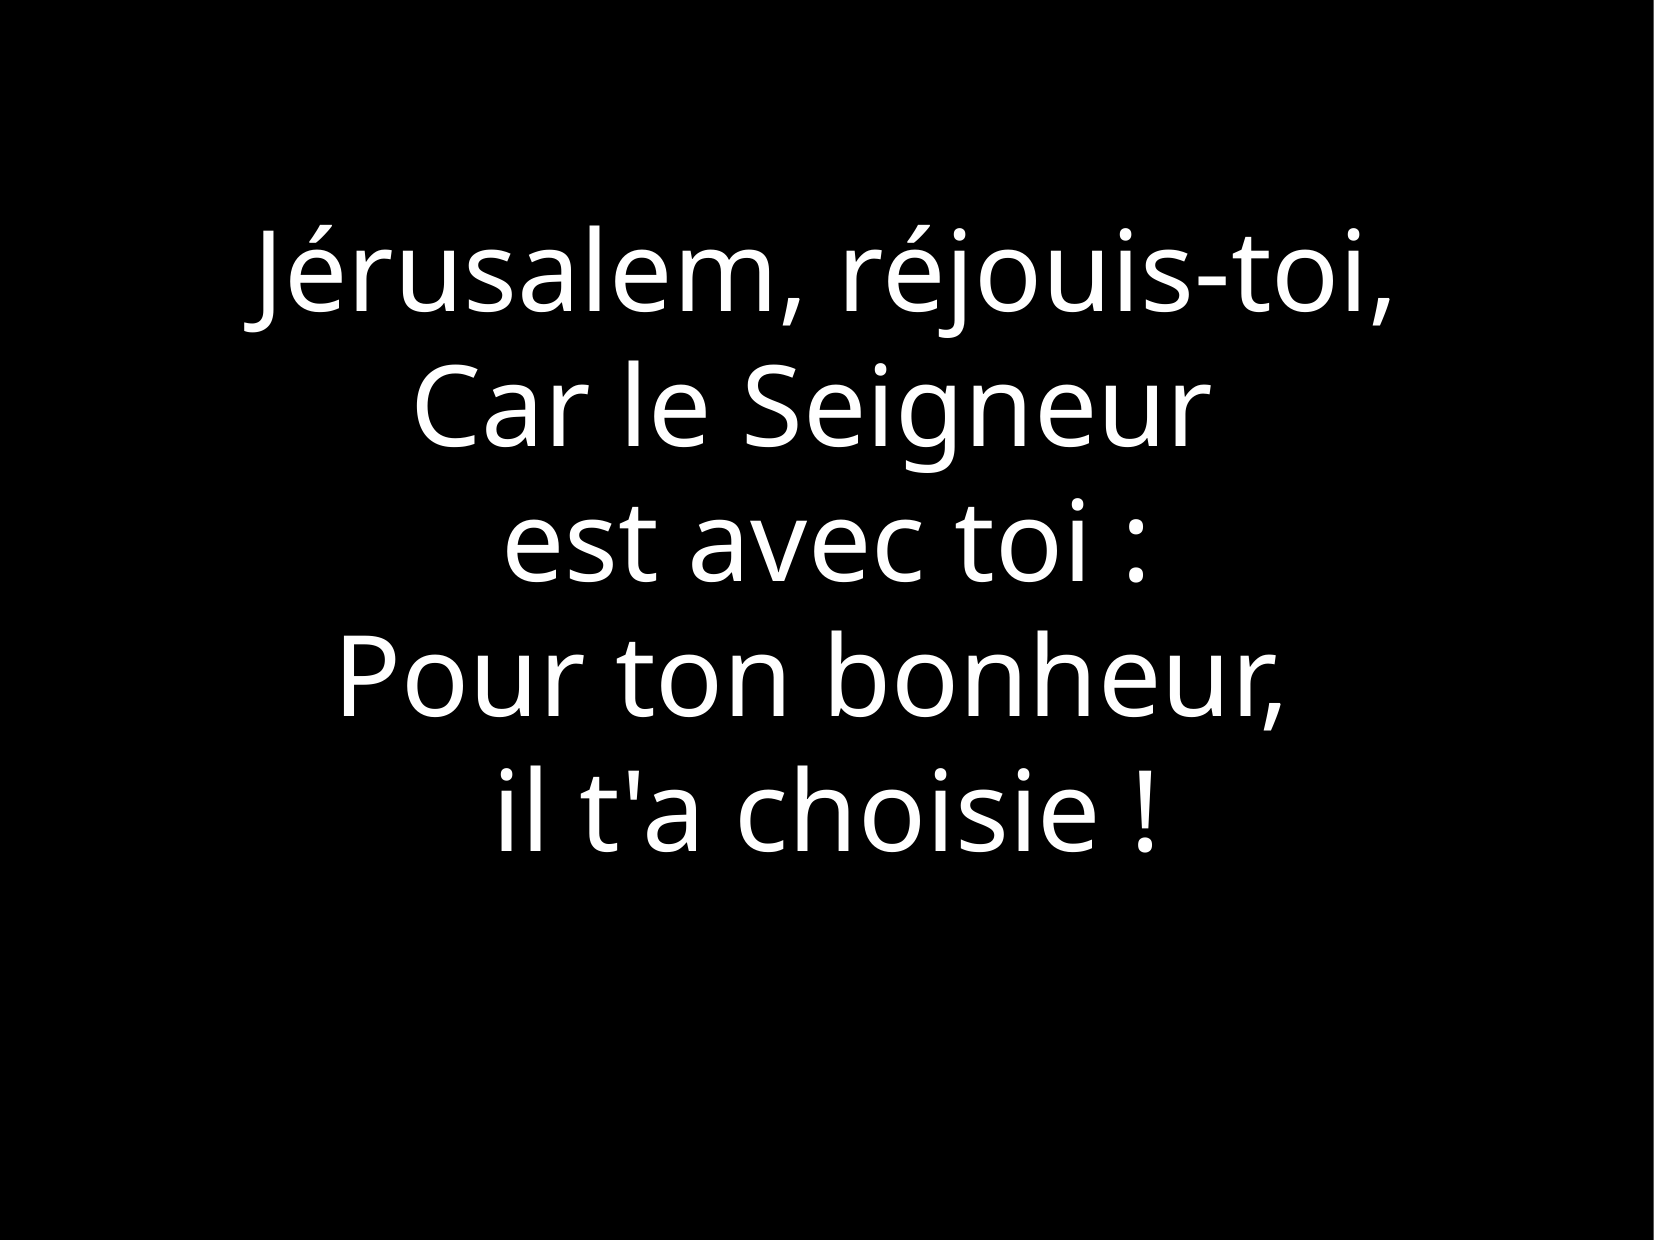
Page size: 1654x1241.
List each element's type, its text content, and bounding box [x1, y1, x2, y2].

title Jérusalem, réjouis-toi, Car le Seigneur est avec toi : Pour ton bonheur, il t'a choisie ! [82, 49, 1571, 257]
